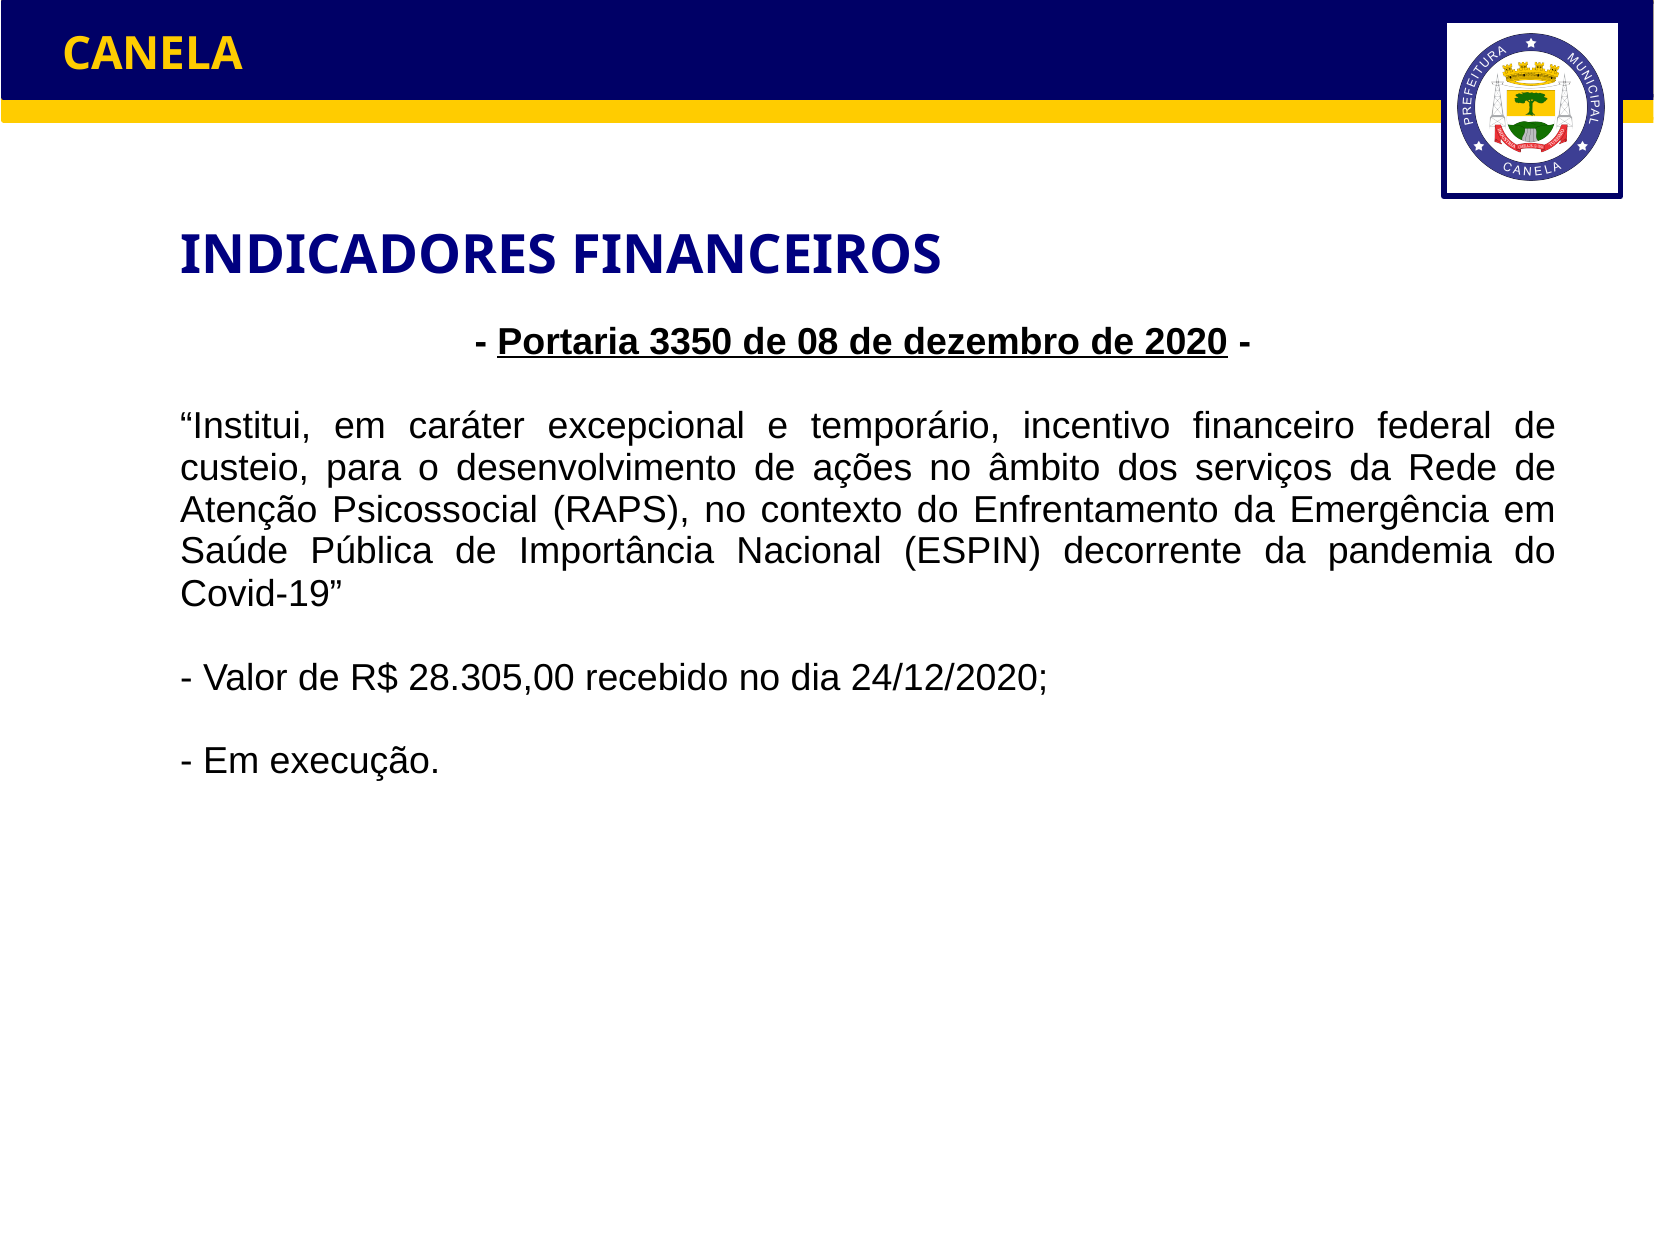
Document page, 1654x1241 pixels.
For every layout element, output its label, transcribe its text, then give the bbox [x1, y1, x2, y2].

picture [1457, 33, 1605, 181]
text_box [3, 0, 1654, 197]
text_box INDICADORES FINANCEIROS [165, 208, 1441, 312]
text_box - Portaria 3350 de 08 de dezembro de 2020 - “Institui, em caráter excepcional e temporário, incentivo financeiro federal de custeio, para o desenvolvimento de ações no âmbito dos serviços da Rede de Atenção Psicossocial (RAPS), no contexto do Enfrentamento da Emergência em Saúde Pública de Importância Nacional (ESPIN) decorrente da pandemia do Covid-19” - Valor de R$ 28.305,00 recebido no dia 24/12/2020; - Em execução. [165, 312, 1571, 1042]
text_box CANELA [47, 13, 853, 93]
